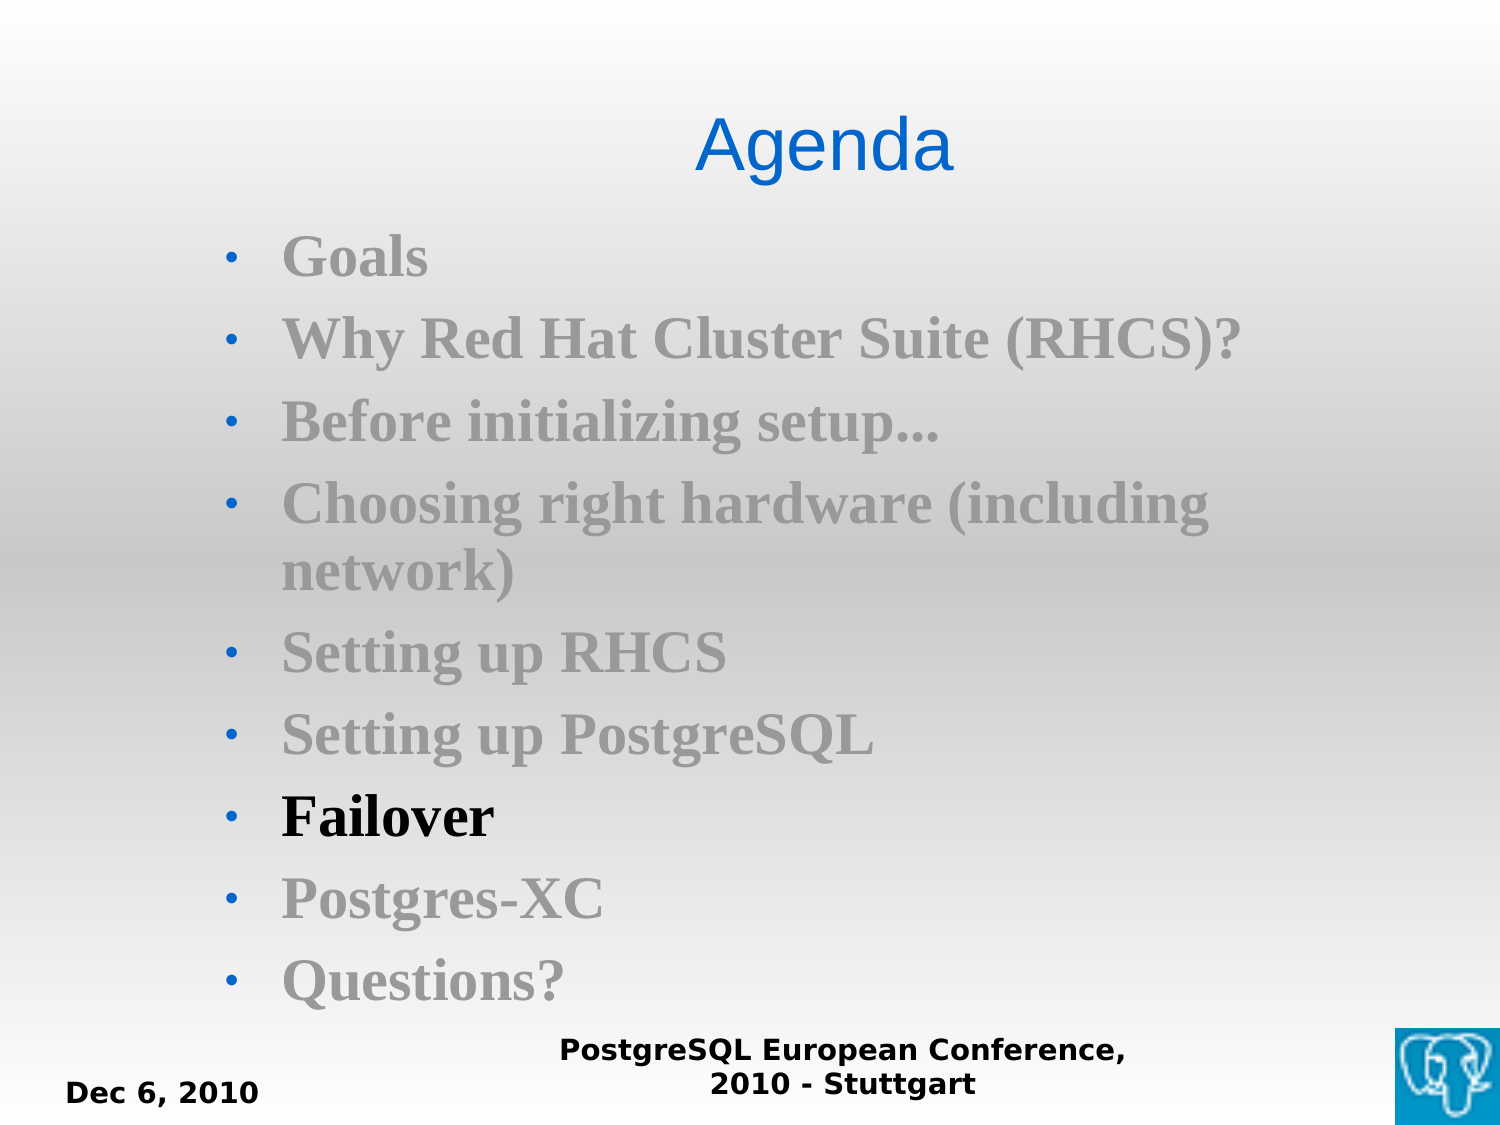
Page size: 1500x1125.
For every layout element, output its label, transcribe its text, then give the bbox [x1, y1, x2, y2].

picture [1400, 1033, 1492, 1118]
list Goals Why Red Hat Cluster Suite (RHCS)? Before initializing setup... Choosing right hardware (including network) Setting up RHCS Setting up PostgreSQL Failover Postgres-XC Questions? [224, 222, 1425, 1014]
title Agenda [224, 49, 1425, 222]
